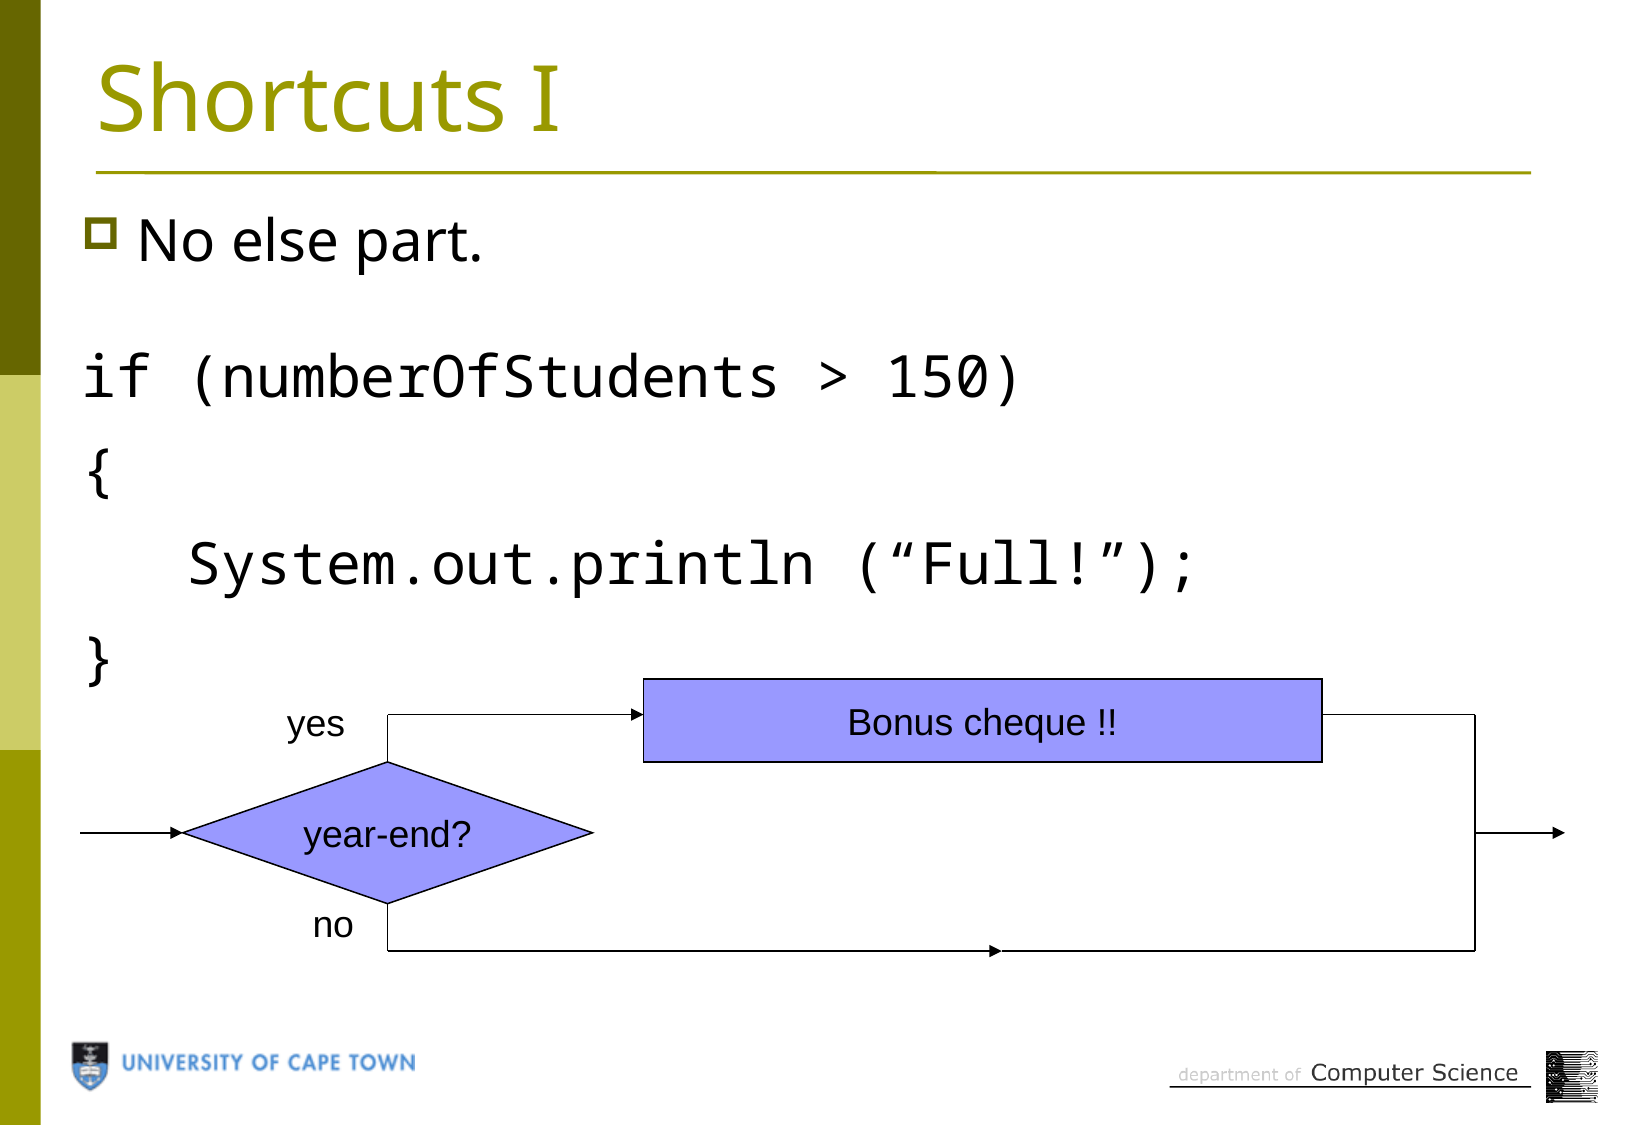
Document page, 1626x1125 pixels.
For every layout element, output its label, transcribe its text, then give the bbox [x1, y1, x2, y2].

picture [1169, 1043, 1532, 1091]
picture [1546, 1051, 1598, 1103]
title Shortcuts I [81, 21, 1543, 180]
picture [61, 1024, 415, 1103]
list No else part. if (numberOfStudents > 150) { System.out.println (“Full!”); } [81, 196, 1543, 1005]
